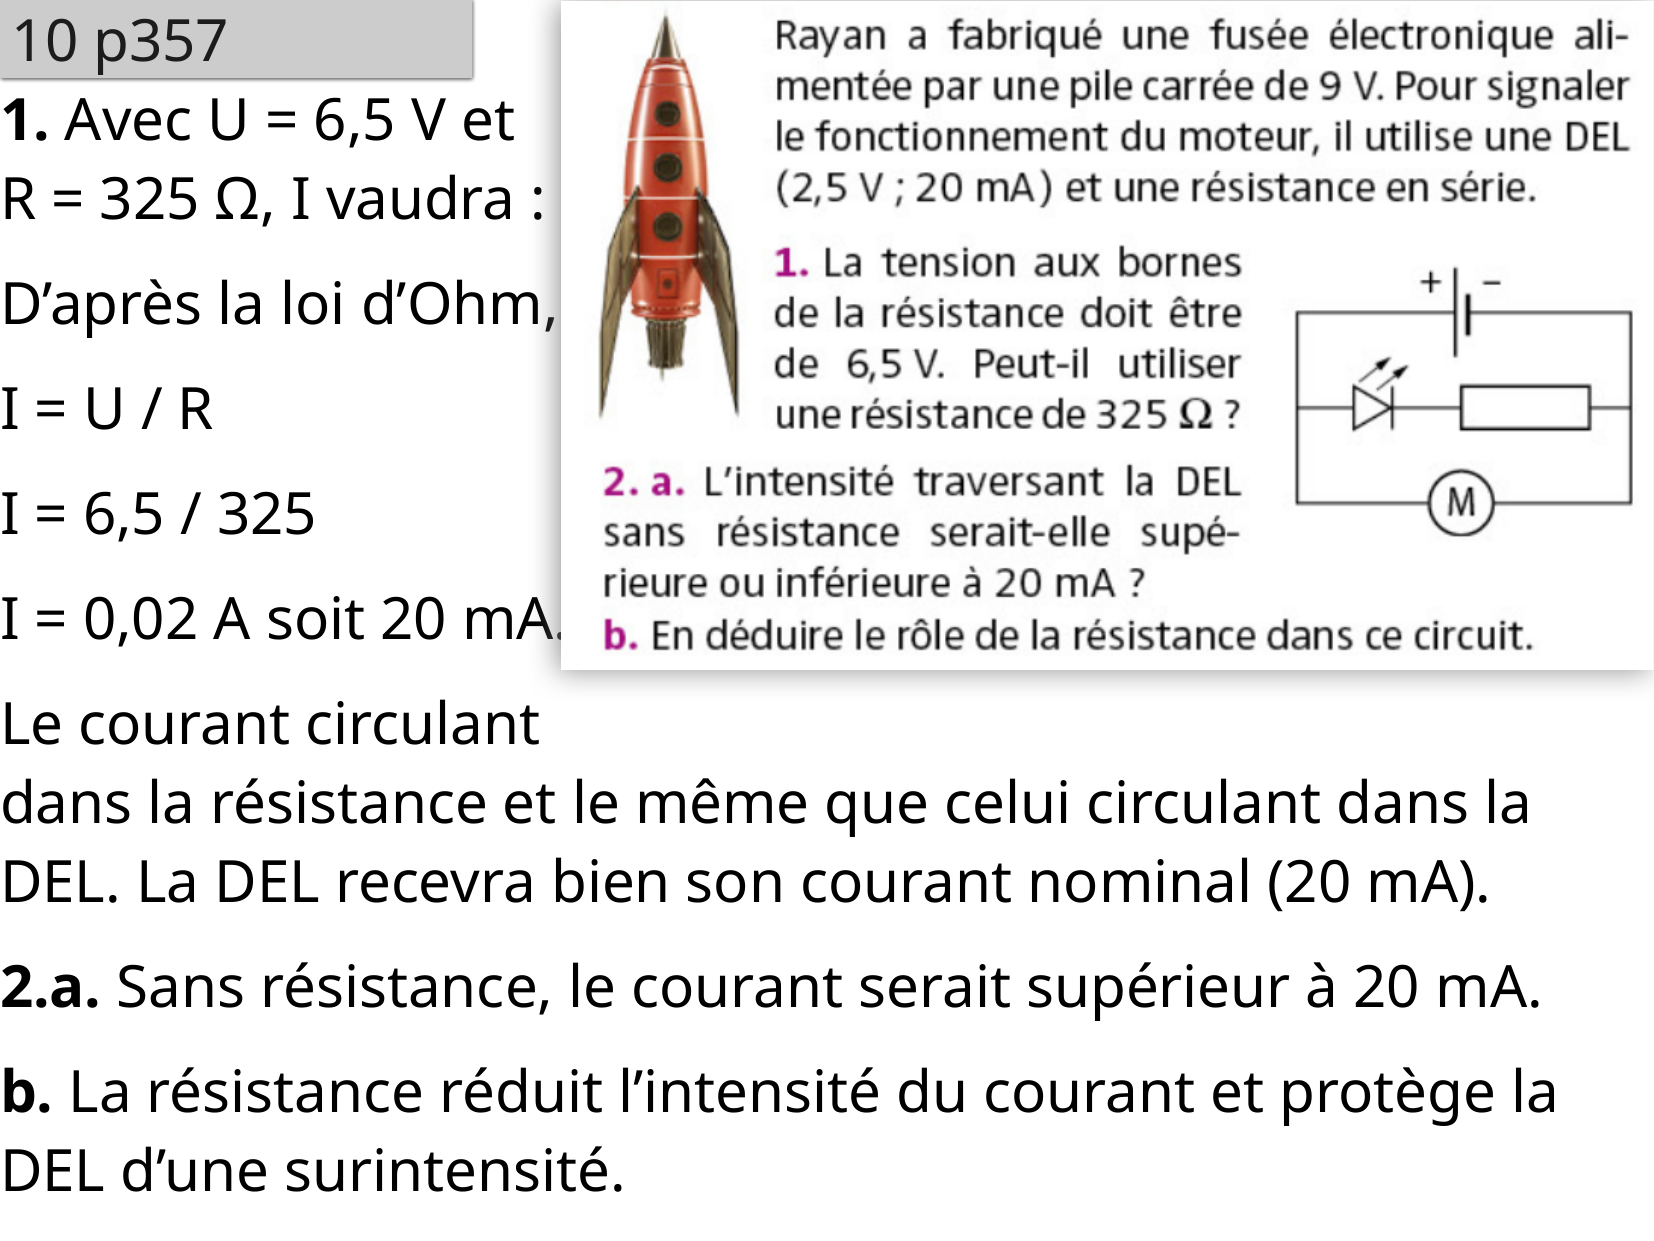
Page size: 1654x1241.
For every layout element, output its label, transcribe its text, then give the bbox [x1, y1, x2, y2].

title 10 p357 [0, 0, 473, 78]
list 1. Avec U = 6,5 V et R = 325 Ω, I vaudra : D’après la loi d’Ohm, I = U / R I = 6,5 / 325 I = 0,02 A soit 20 mA. Le courant circulant dans la résistance et le même que celui circulant dans la DEL. La DEL recevra bien son courant nominal (20 mA). 2.a. Sans résistance, le courant serait supérieur à 20 mA. b. La résistance réduit l’intensité du courant et protège la DEL d’une surintensité. [0, 78, 1654, 1241]
picture [561, 1, 1654, 670]
